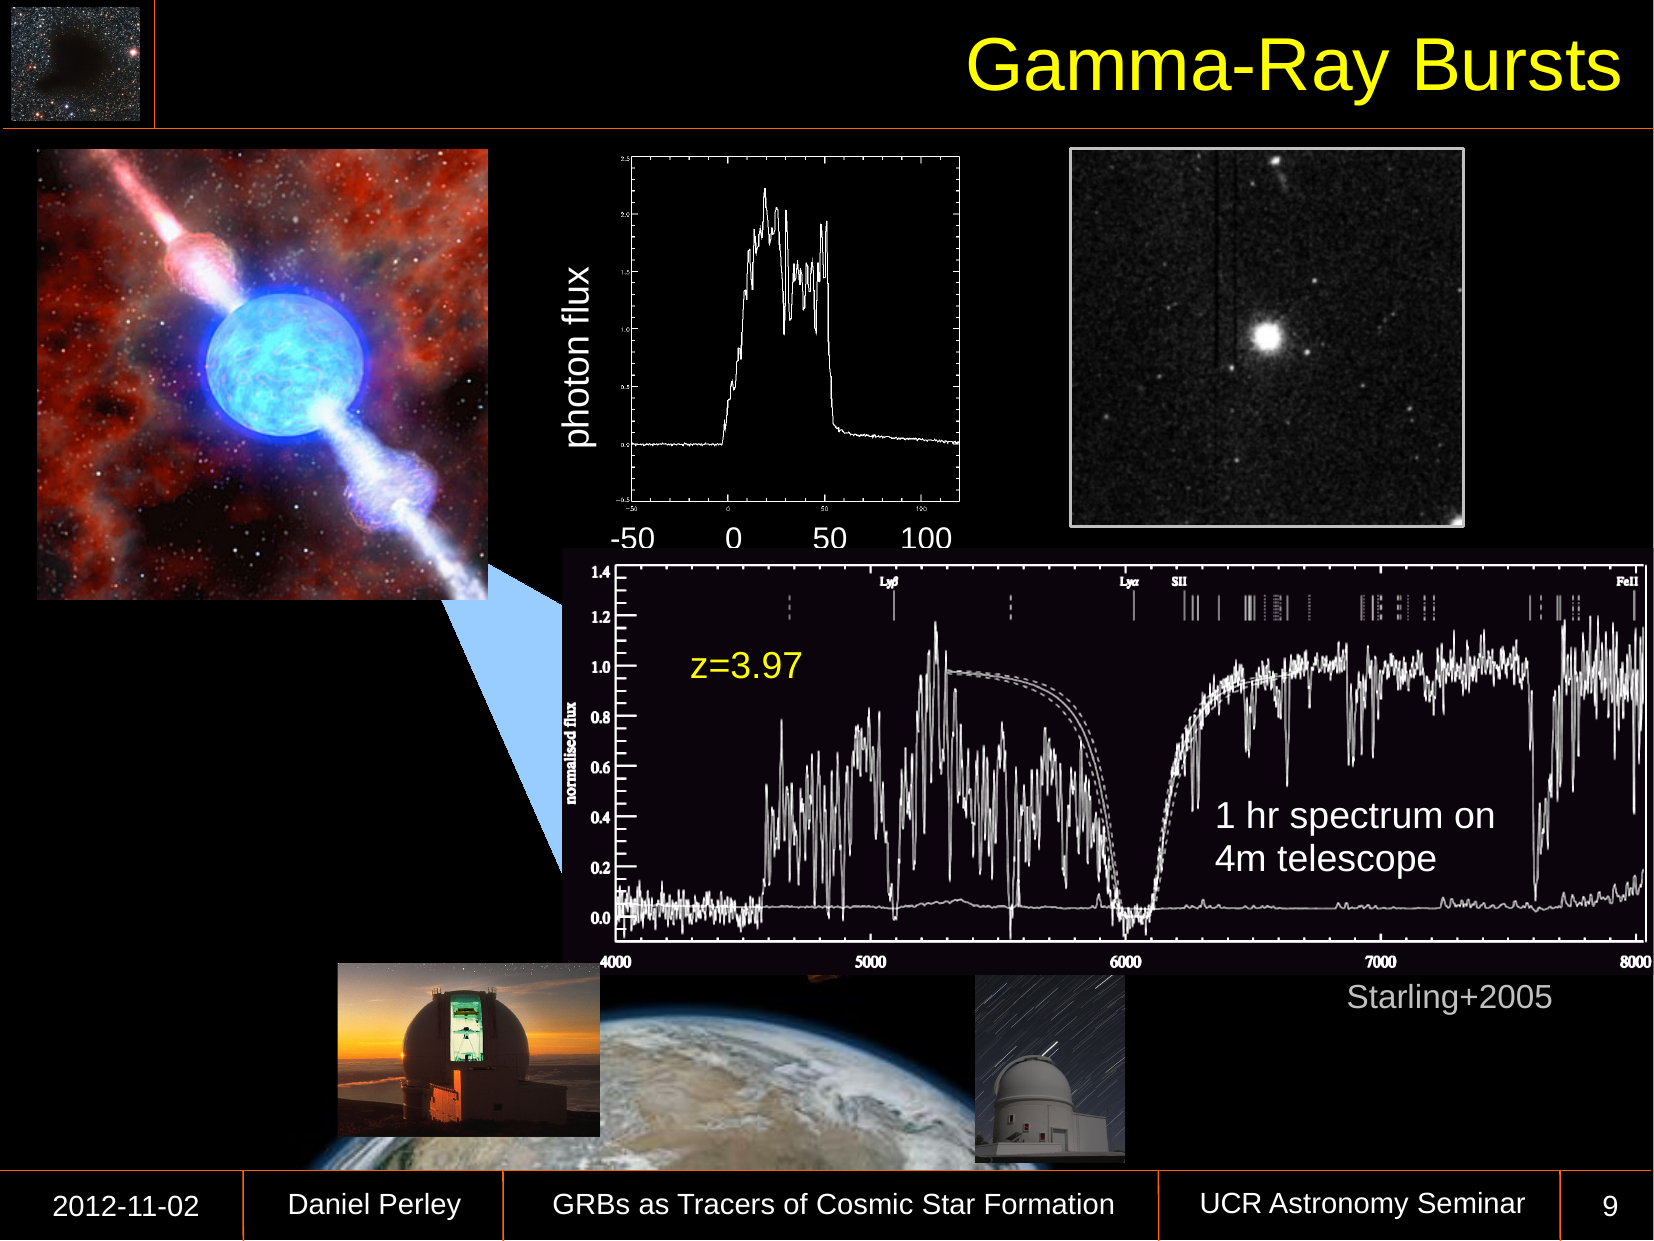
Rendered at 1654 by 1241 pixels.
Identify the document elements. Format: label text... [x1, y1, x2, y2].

text_box 1 hr spectrum on 4m telescope [1200, 787, 1538, 887]
picture [613, 152, 964, 514]
text_box [441, 562, 562, 875]
picture [11, 7, 140, 121]
text_box z=3.97 [675, 637, 976, 695]
picture [37, 149, 488, 601]
text_box Starling+2005 [1331, 971, 1632, 1024]
title Gamma-Ray Bursts [594, 21, 1624, 108]
text_box photon flux [547, 189, 604, 528]
picture [258, 548, 1654, 1170]
picture [1072, 150, 1462, 526]
text_box -50 0 50 100 [595, 512, 1021, 548]
